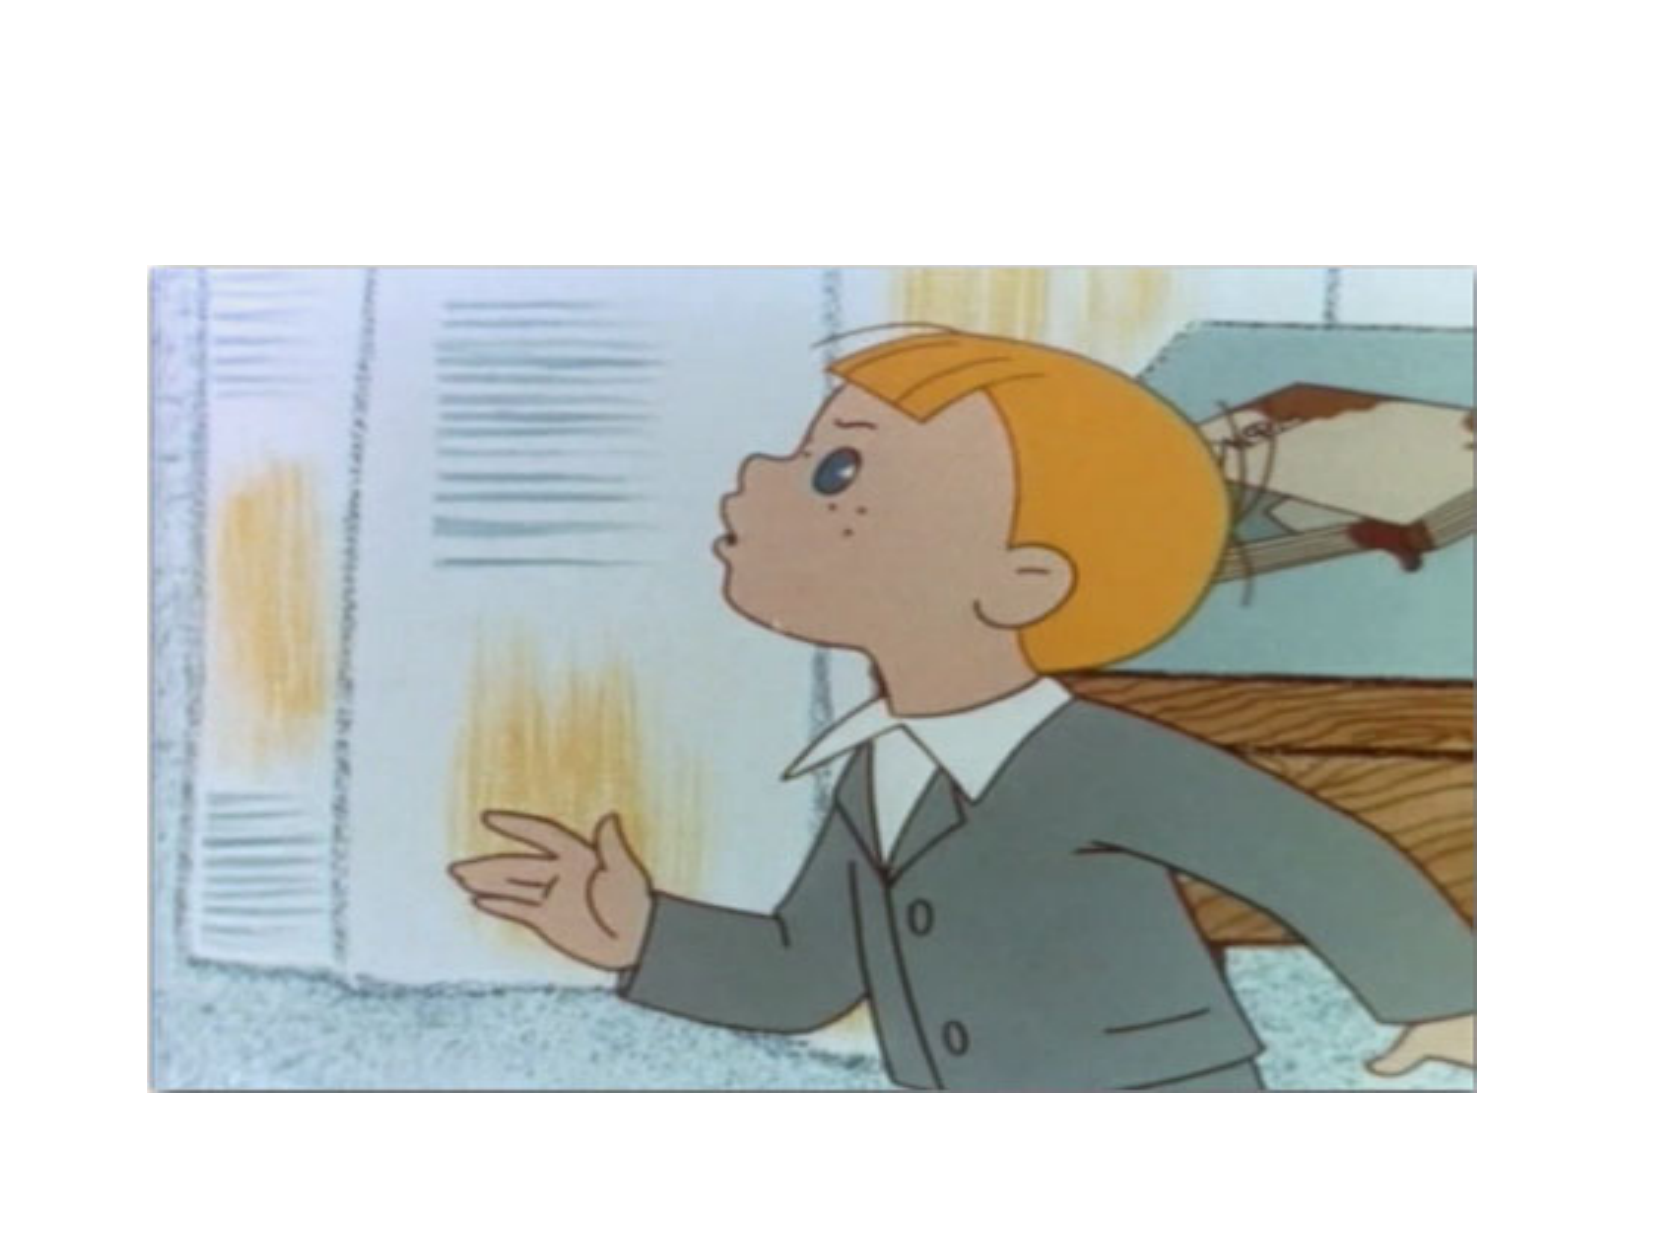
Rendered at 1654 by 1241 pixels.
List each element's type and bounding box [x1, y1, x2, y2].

picture [147, 265, 1477, 1093]
